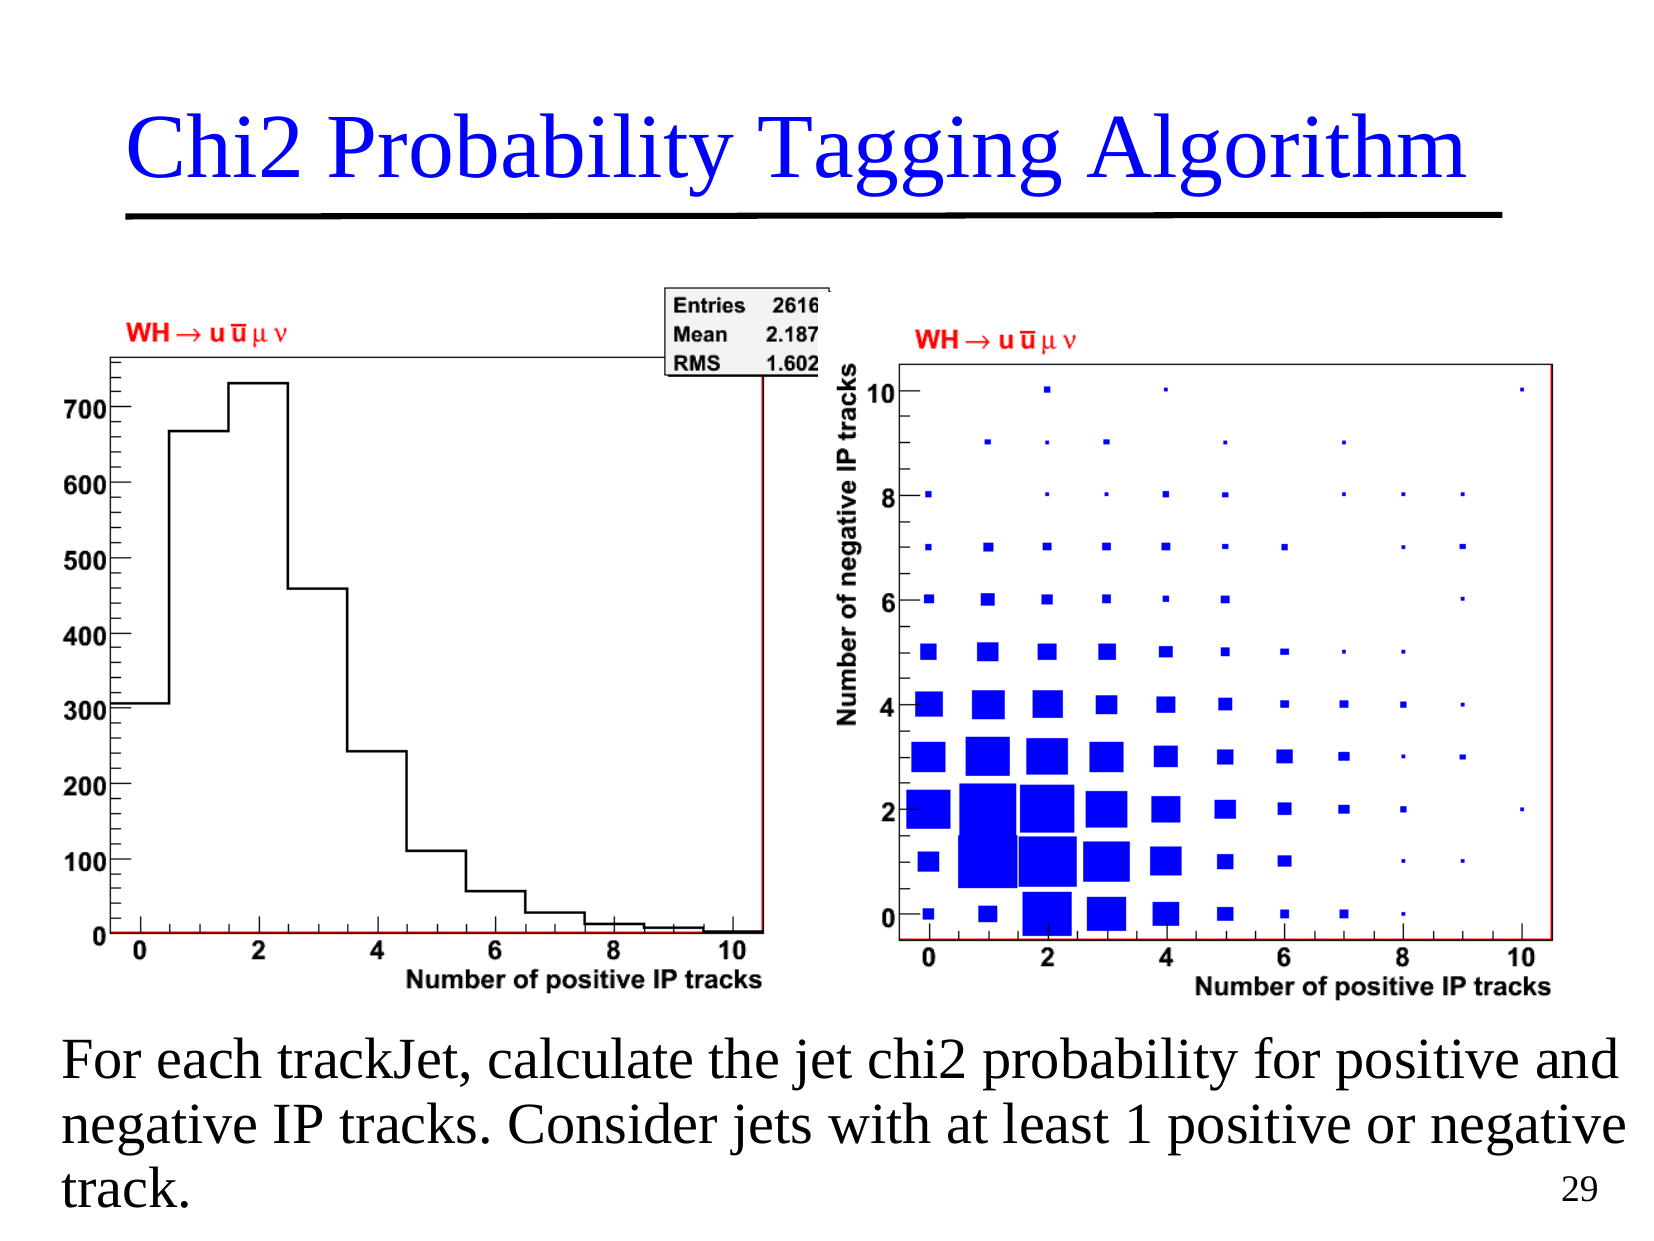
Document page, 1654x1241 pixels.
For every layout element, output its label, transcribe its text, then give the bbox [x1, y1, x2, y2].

picture [29, 285, 1634, 1013]
text_box Chi2 Probability Tagging Algorithm [125, 95, 1592, 211]
text_box For each trackJet, calculate the jet chi2 probability for positive and negative IP tracks. Consider jets with at least 1 positive or negative track. [60, 1026, 1594, 1221]
